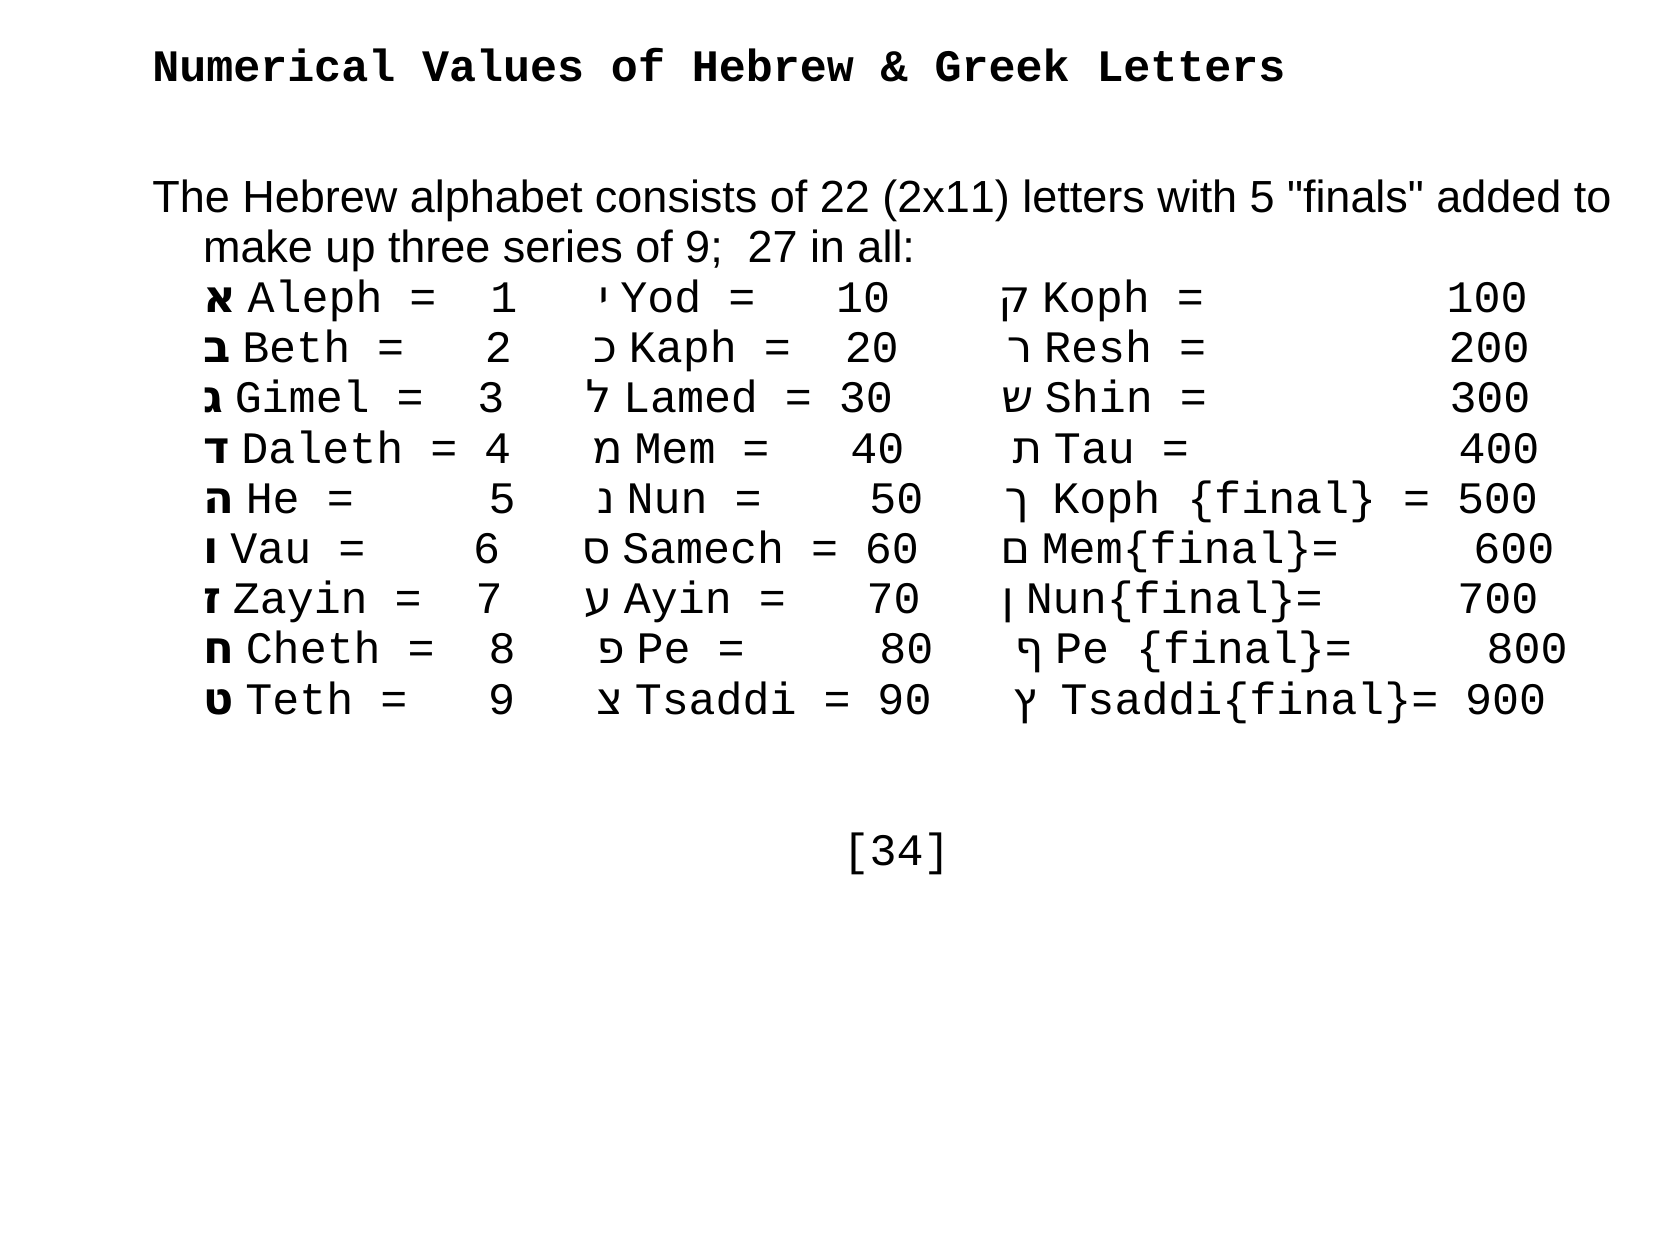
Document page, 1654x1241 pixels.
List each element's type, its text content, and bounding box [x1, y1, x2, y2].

list Numerical Values of Hebrew & Greek Letters The Hebrew alphabet consists of 22 (2x11) letters with 5 "finals" added to make up three series of 9; 27 in all: א Aleph = 1 י Yod = 10 ק Koph = 100 ב Beth = 2 כ Kaph = 20 ר Resh = 200 ג Gimel = 3 ל Lamed = 30 ש Shin = 300 ד Daleth = 4 מ Mem = 40 ת Tau = 400 ה He = 5 נ Nun = 50 ך Koph {final} = 500 ו Vau = 6 ס Samech = 60 ם Mem{final}= 600 ז Zayin = 7 ע Ayin = 70 ן Nun{final}= 700 ח Cheth = 8 פ Pe = 80 ף Pe {final}= 800 ט Teth = 9 צ Tsaddi = 90 ץ Tsaddi{final}= 900 [34] [101, 38, 1654, 1205]
